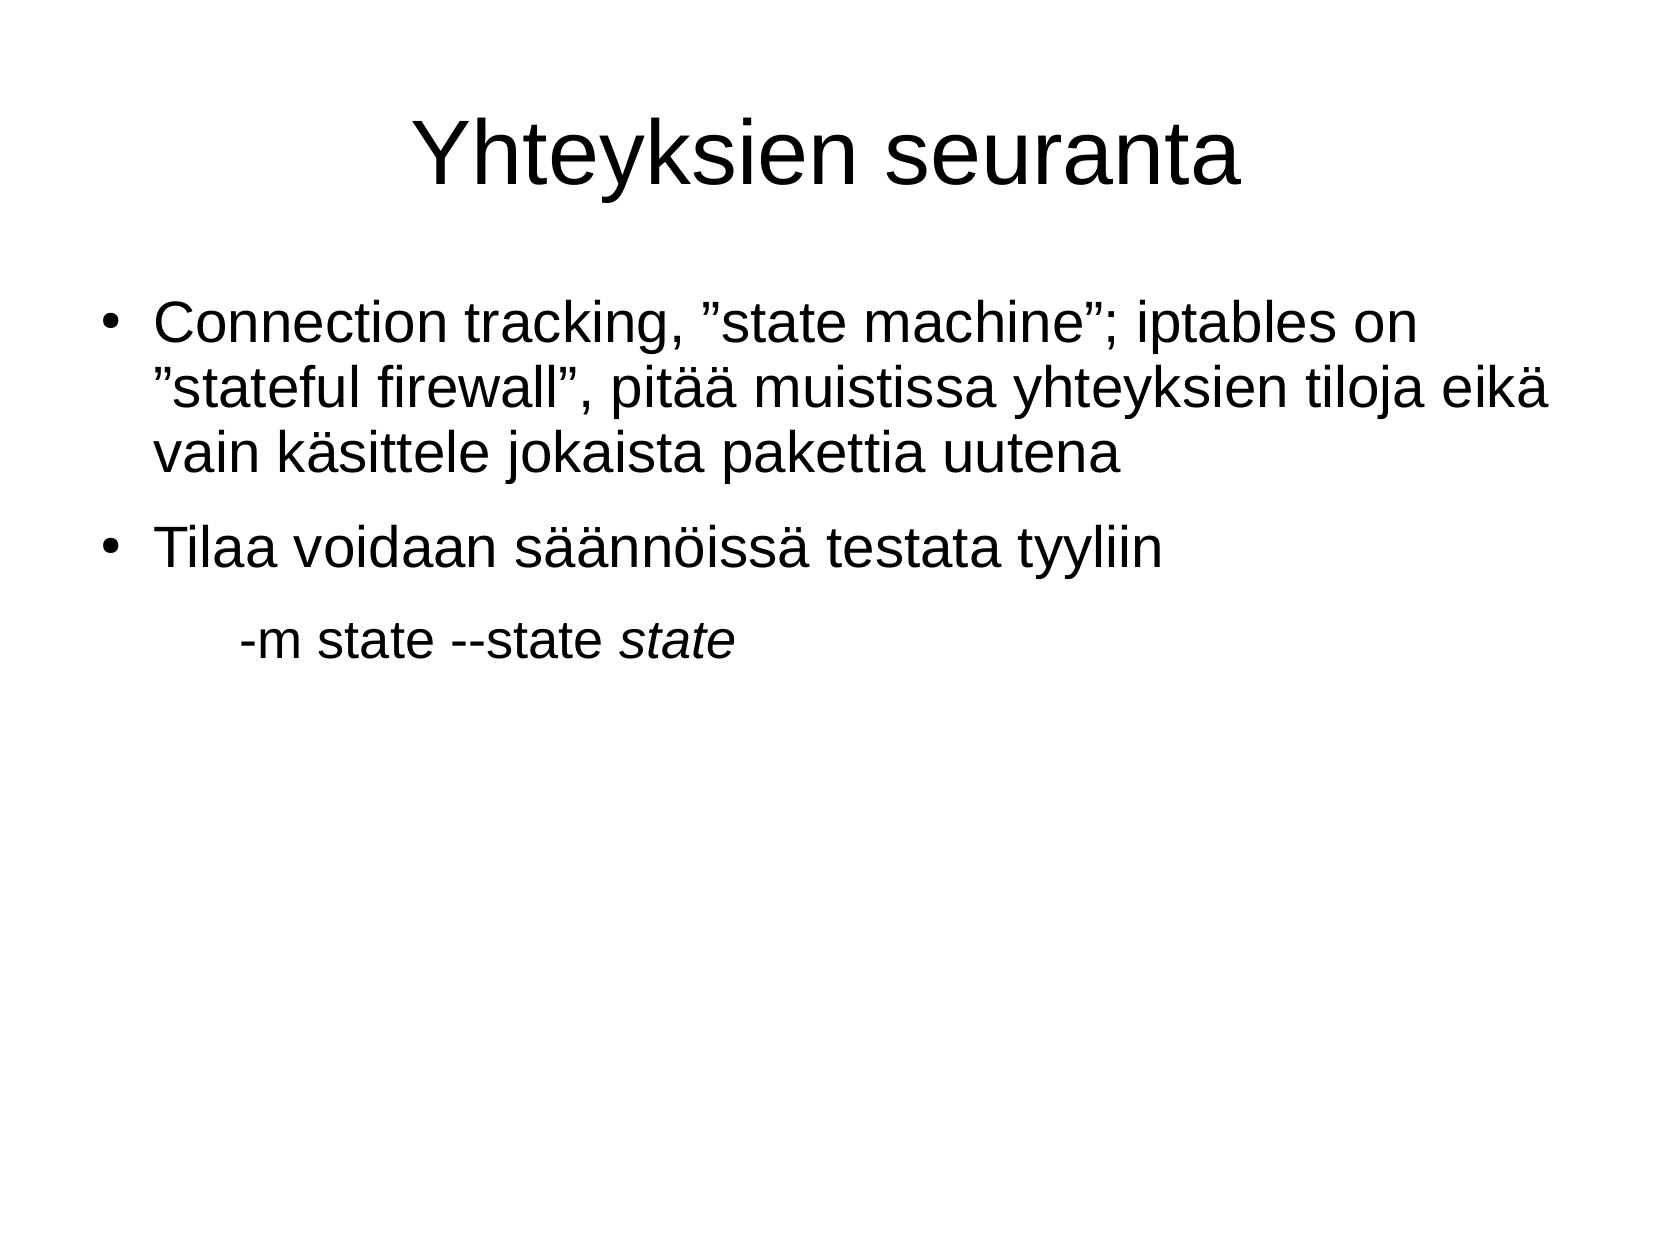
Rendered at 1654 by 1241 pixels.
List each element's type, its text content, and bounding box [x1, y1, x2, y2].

title Yhteyksien seuranta [82, 49, 1571, 257]
list Connection tracking, ”state machine”; iptables on ”stateful firewall”, pitää muistissa yhteyksien tiloja eikä vain käsittele jokaista pakettia uutena Tilaa voidaan säännöissä testata tyyliin -m state --state state [82, 290, 1571, 1010]
